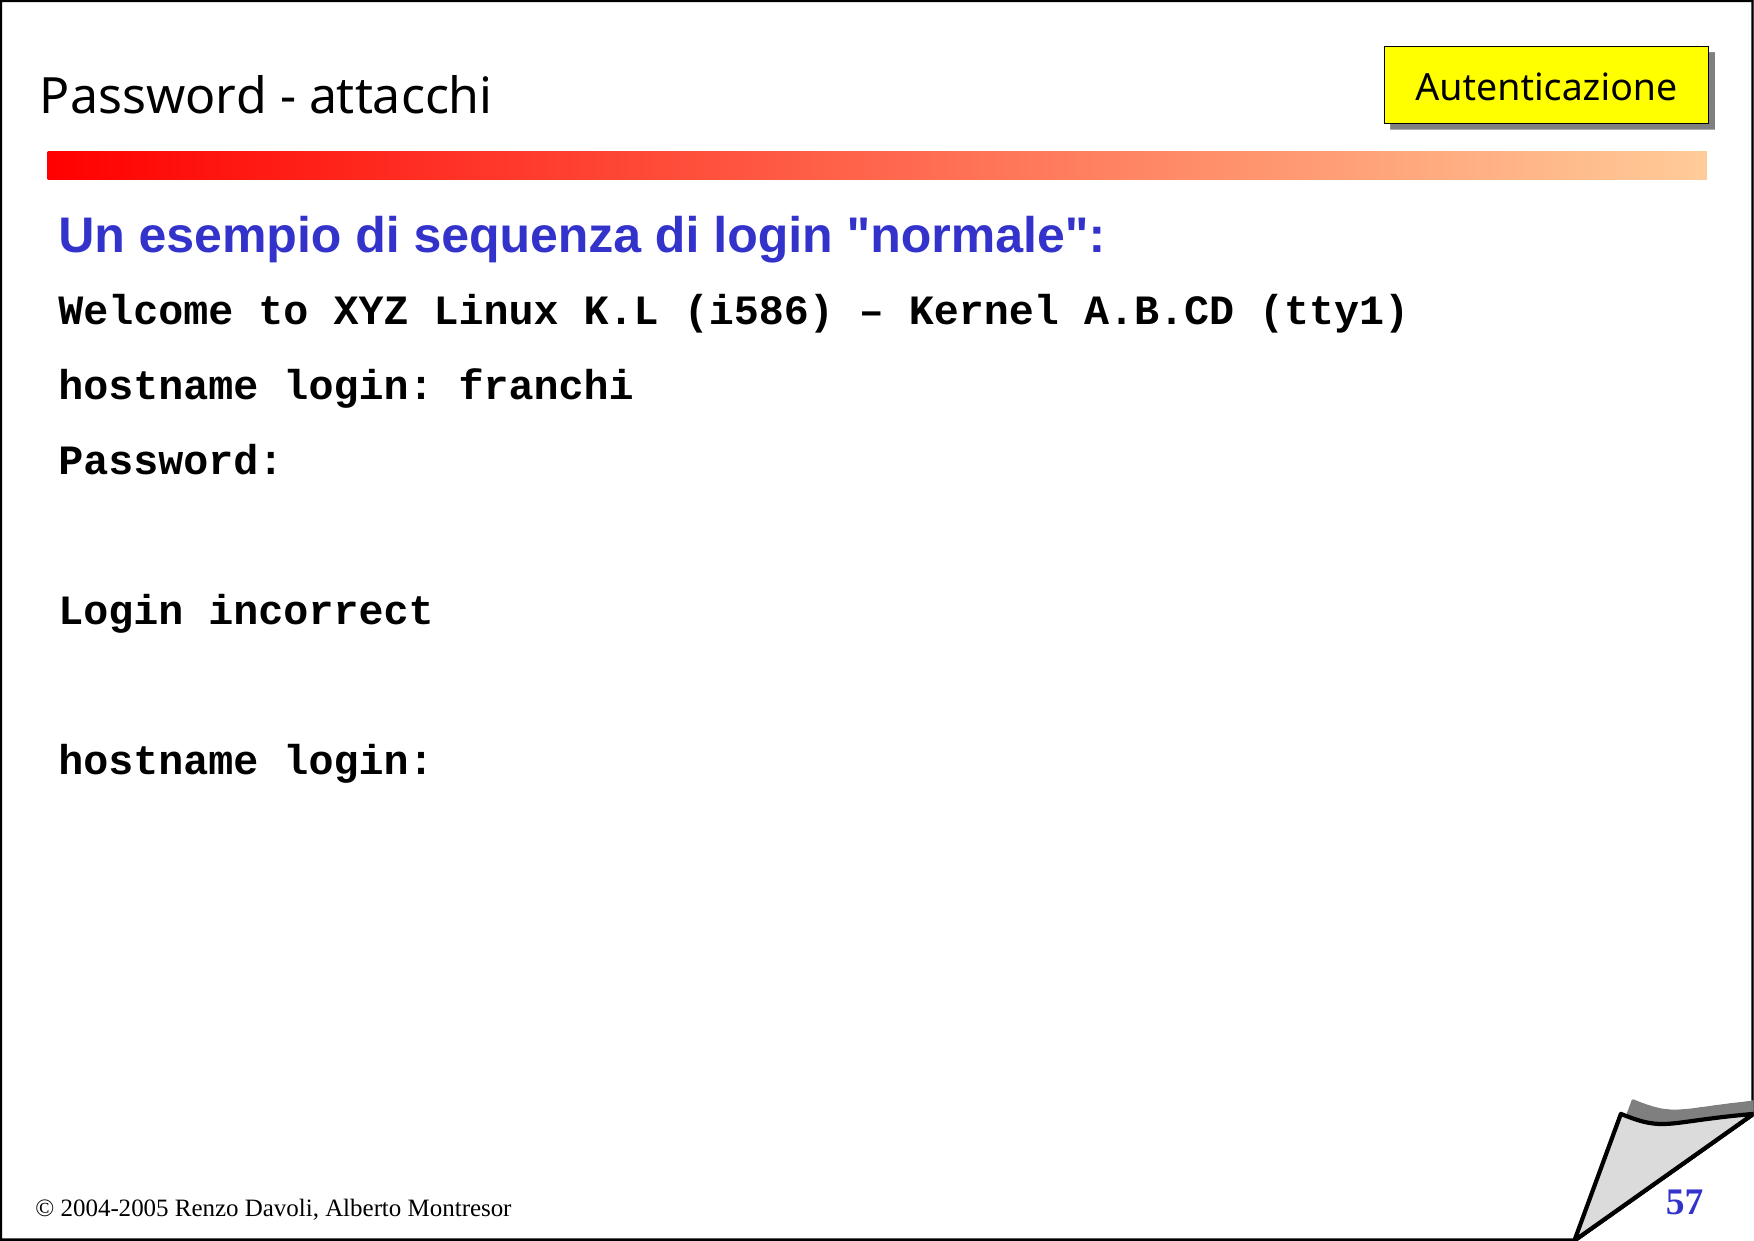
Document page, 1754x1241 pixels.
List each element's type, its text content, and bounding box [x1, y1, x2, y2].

list Un esempio di sequenza di login "normale": Welcome to XYZ Linux K.L (i586) – Kernel A.B.CD (tty1) hostname login: franchi Password: Login incorrect hostname login: [58, 206, 1695, 847]
title Password - attacchi [40, 49, 1713, 144]
text_box Autenticazione [1384, 46, 1709, 124]
